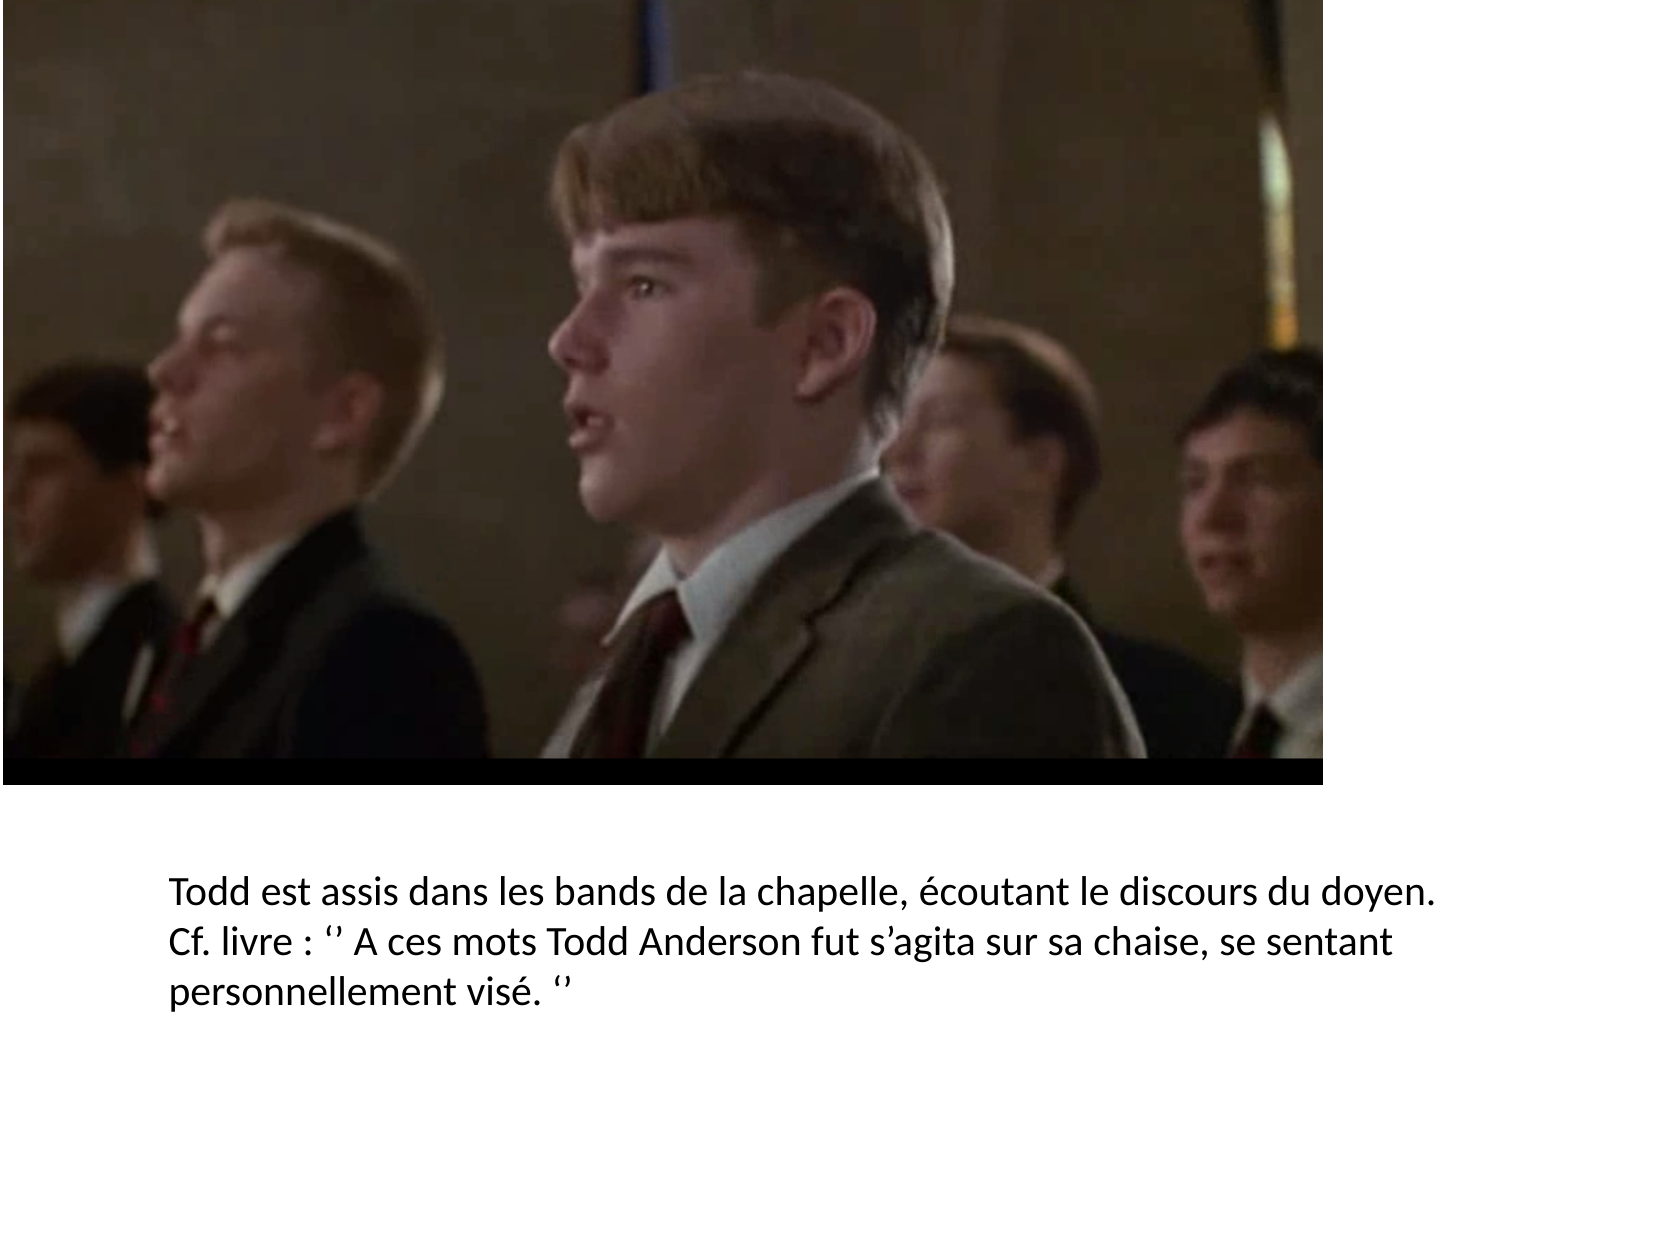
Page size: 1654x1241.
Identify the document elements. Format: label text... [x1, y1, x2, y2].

text_box Todd est assis dans les bands de la chapelle, écoutant le discours du doyen. Cf. livre : ‘’ A ces mots Todd Anderson fut s’agita sur sa chaise, se sentant personnellement visé. ‘’ [153, 856, 1489, 1023]
picture [3, 0, 1323, 785]
